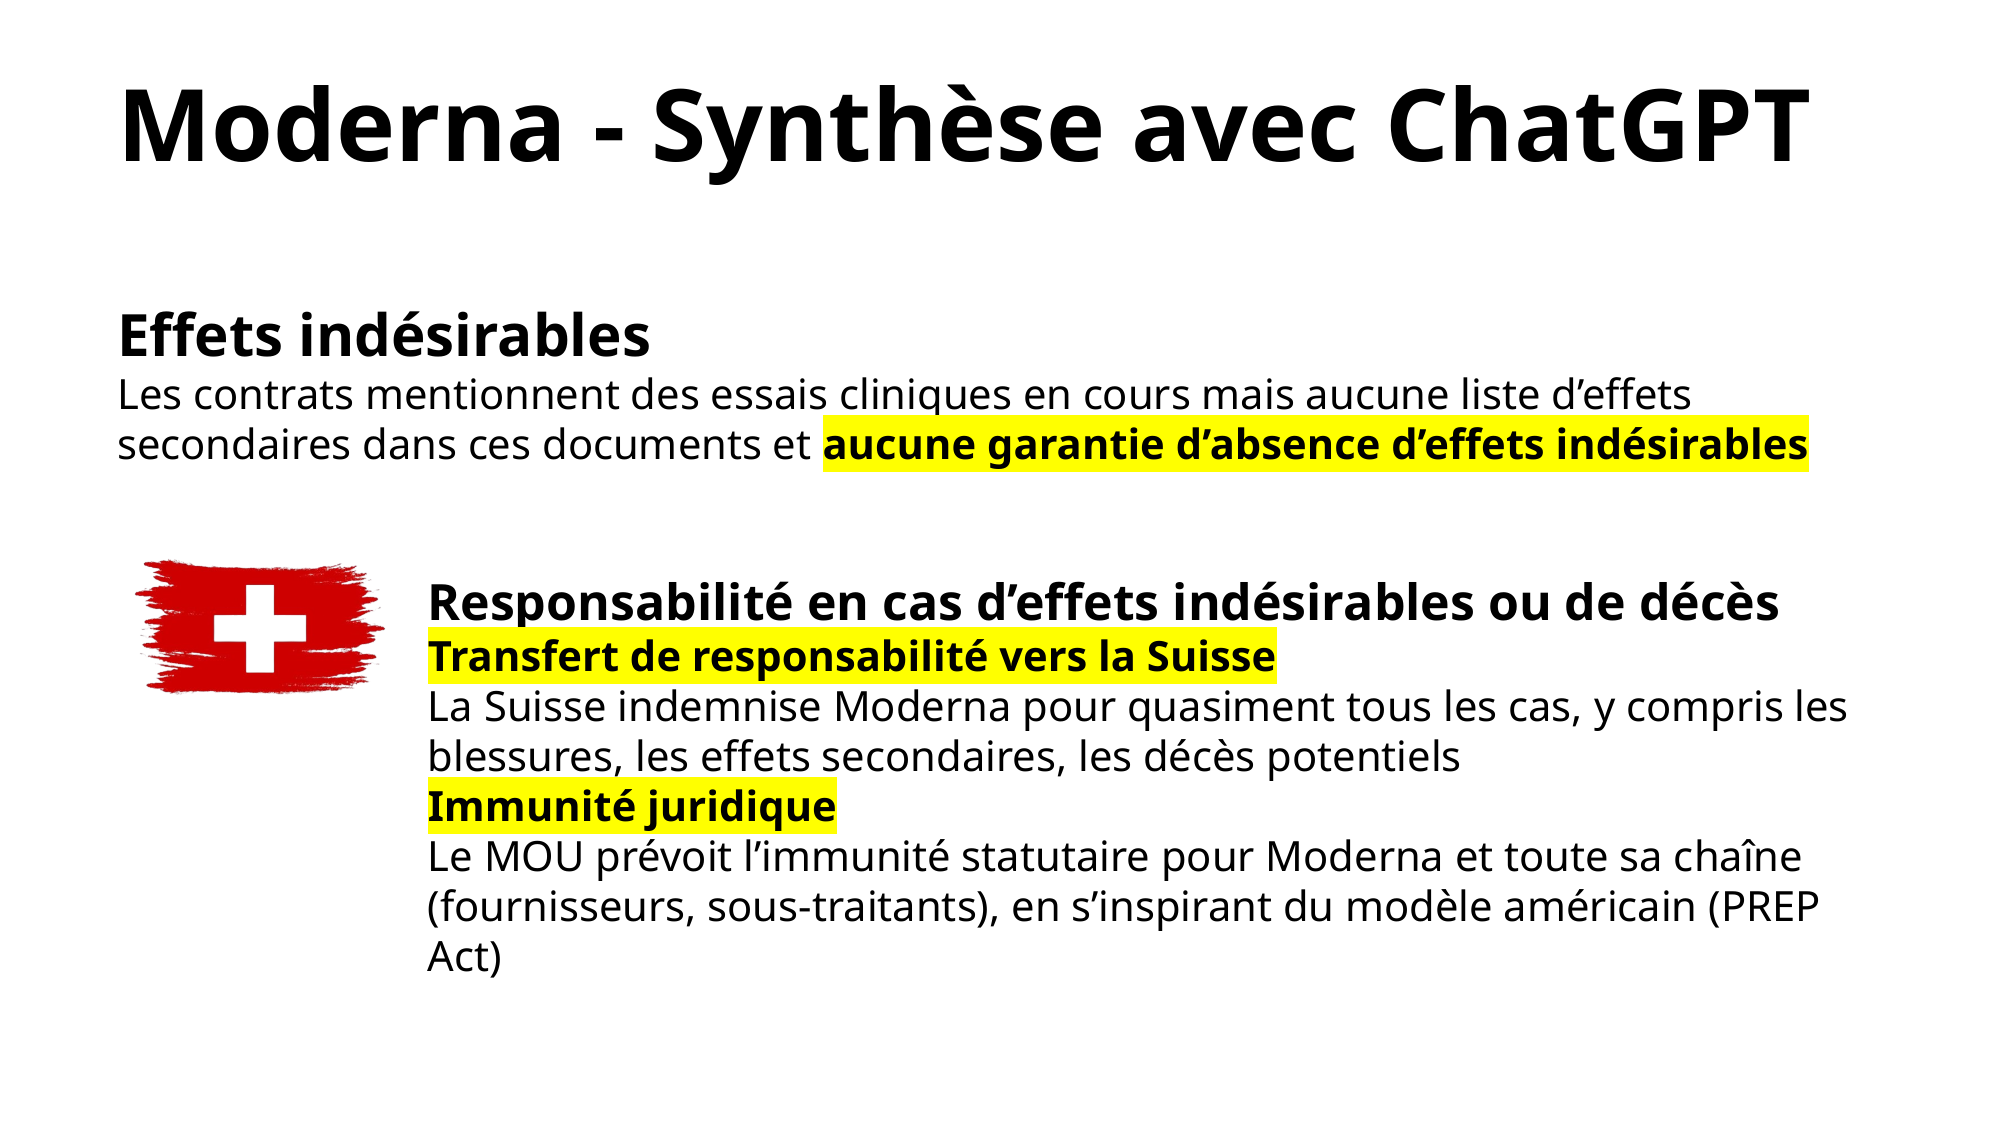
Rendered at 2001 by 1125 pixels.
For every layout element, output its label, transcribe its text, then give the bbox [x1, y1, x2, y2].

picture [118, 473, 397, 752]
text_box Moderna - Synthèse avec ChatGPT [102, 79, 1898, 195]
text_box Effets indésirables Les contrats mentionnent des essais cliniques en cours mais aucune liste d’effets secondaires dans ces documents et aucune garantie d’absence d’effets indésirables [102, 290, 1898, 478]
text_box Responsabilité en cas d’effets indésirables ou de décès Transfert de responsabilité vers la Suisse La Suisse indemnise Moderna pour quasiment tous les cas, y compris les blessures, les effets secondaires, les décès potentiels Immunité juridique Le MOU prévoit l’immunité statutaire pour Moderna et toute sa chaîne (fournisseurs, sous-traitants), en s’inspirant du modèle américain (PREP Act) [412, 562, 1898, 942]
